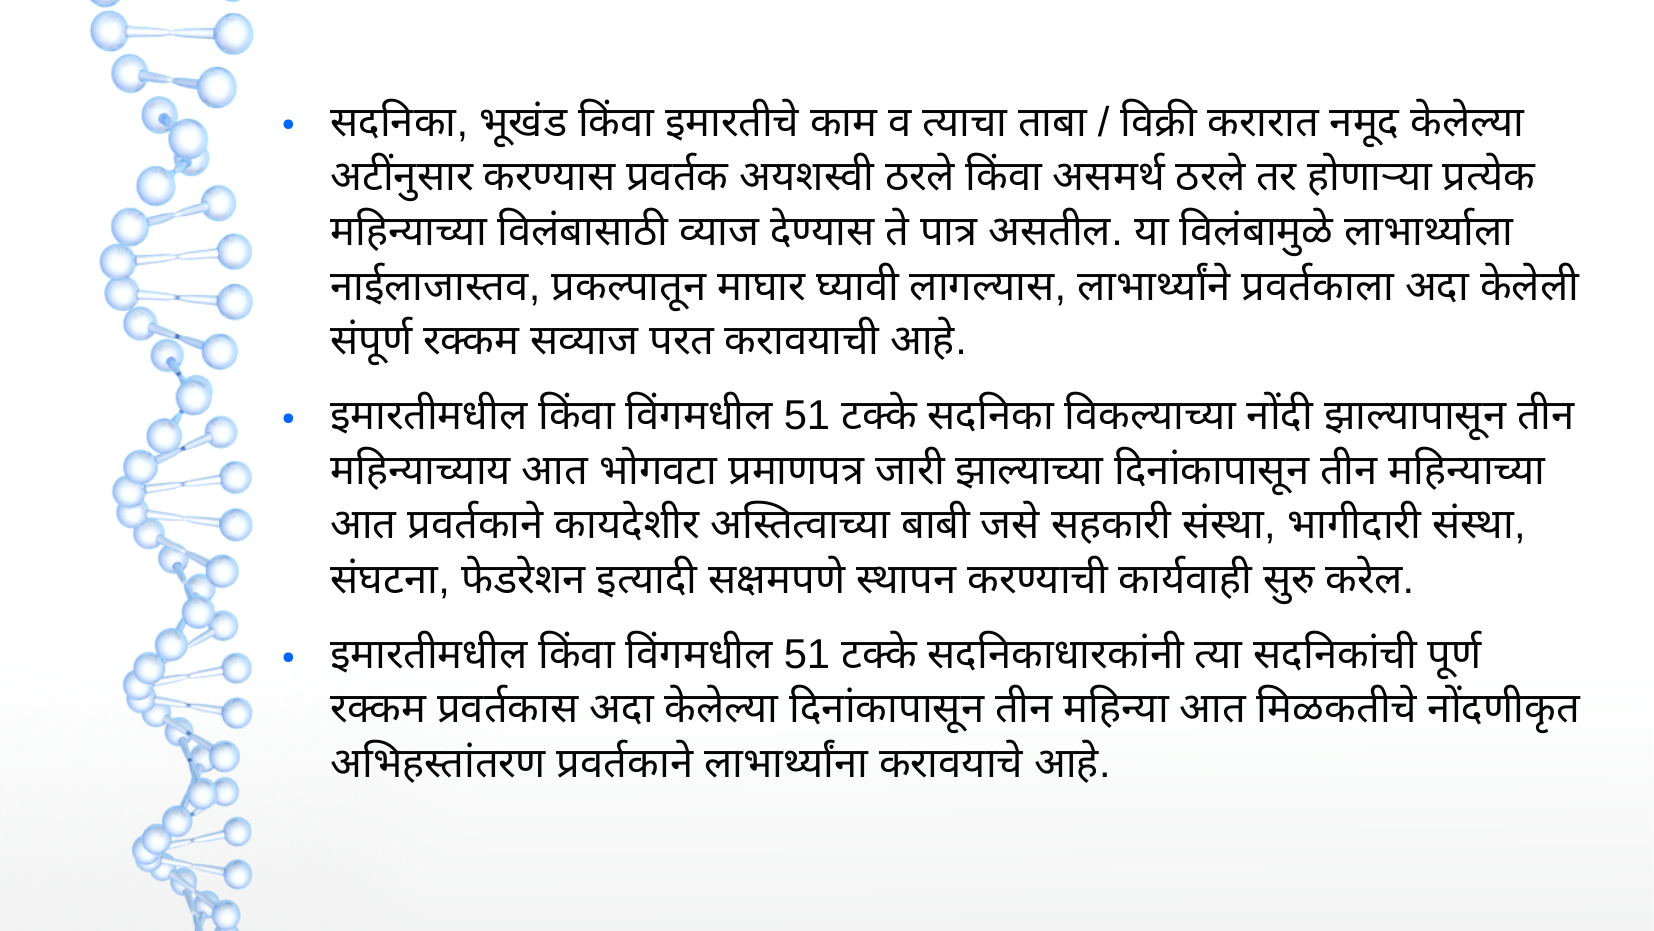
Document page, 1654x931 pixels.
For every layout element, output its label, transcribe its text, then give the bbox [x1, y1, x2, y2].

picture [0, 0, 1654, 931]
list सदनिका, भूखंड किंवा इमारतीचे काम व त्याचा ताबा / विक्री करारात नमूद केलेल्या अटींनुसार करण्यास प्रवर्तक अयशस्वी ठरले किंवा असमर्थ ठरले तर होणाऱ्या प्रत्येक महिन्याच्या विलंबासाठी व्याज देण्यास ते पात्र असतील. या विलंबामुळे लाभार्थ्याला नाईलाजास्तव, प्रकल्पातून माघार घ्यावी लागल्यास, लाभार्थ्यांने प्रवर्तकाला अदा केलेली संपूर्ण रक्कम सव्याज परत करावयाची आहे. इमारतीमधील किंवा विंगमधील 51 टक्के सदनिका विकल्याच्या नोंदी झाल्यापासून तीन महिन्याच्याय आत भोगवटा प्रमाणपत्र जारी झाल्याच्या दिनांकापासून तीन महिन्याच्या आत प्रवर्तकाने कायदेशीर अस्तित्वाच्या बाबी जसे सहकारी संस्था, भागीदारी संस्था, संघटना, फेडरेशन इत्यादी सक्षमपणे स्थापन करण्याची कार्यवाही सुरु करेल. इमारतीमधील किंवा विंगमधील 51 टक्के सदनिकाधारकांनी त्या सदनिकांची पूर्ण रक्कम प्रवर्तकास अदा केलेल्या दिनांकापासून तीन महिन्या आत मिळकतीचे नोंदणीकृत अभिहस्तांतरण प्रवर्तकाने लाभार्थ्यांना करावयाचे आहे. [265, 98, 1583, 804]
